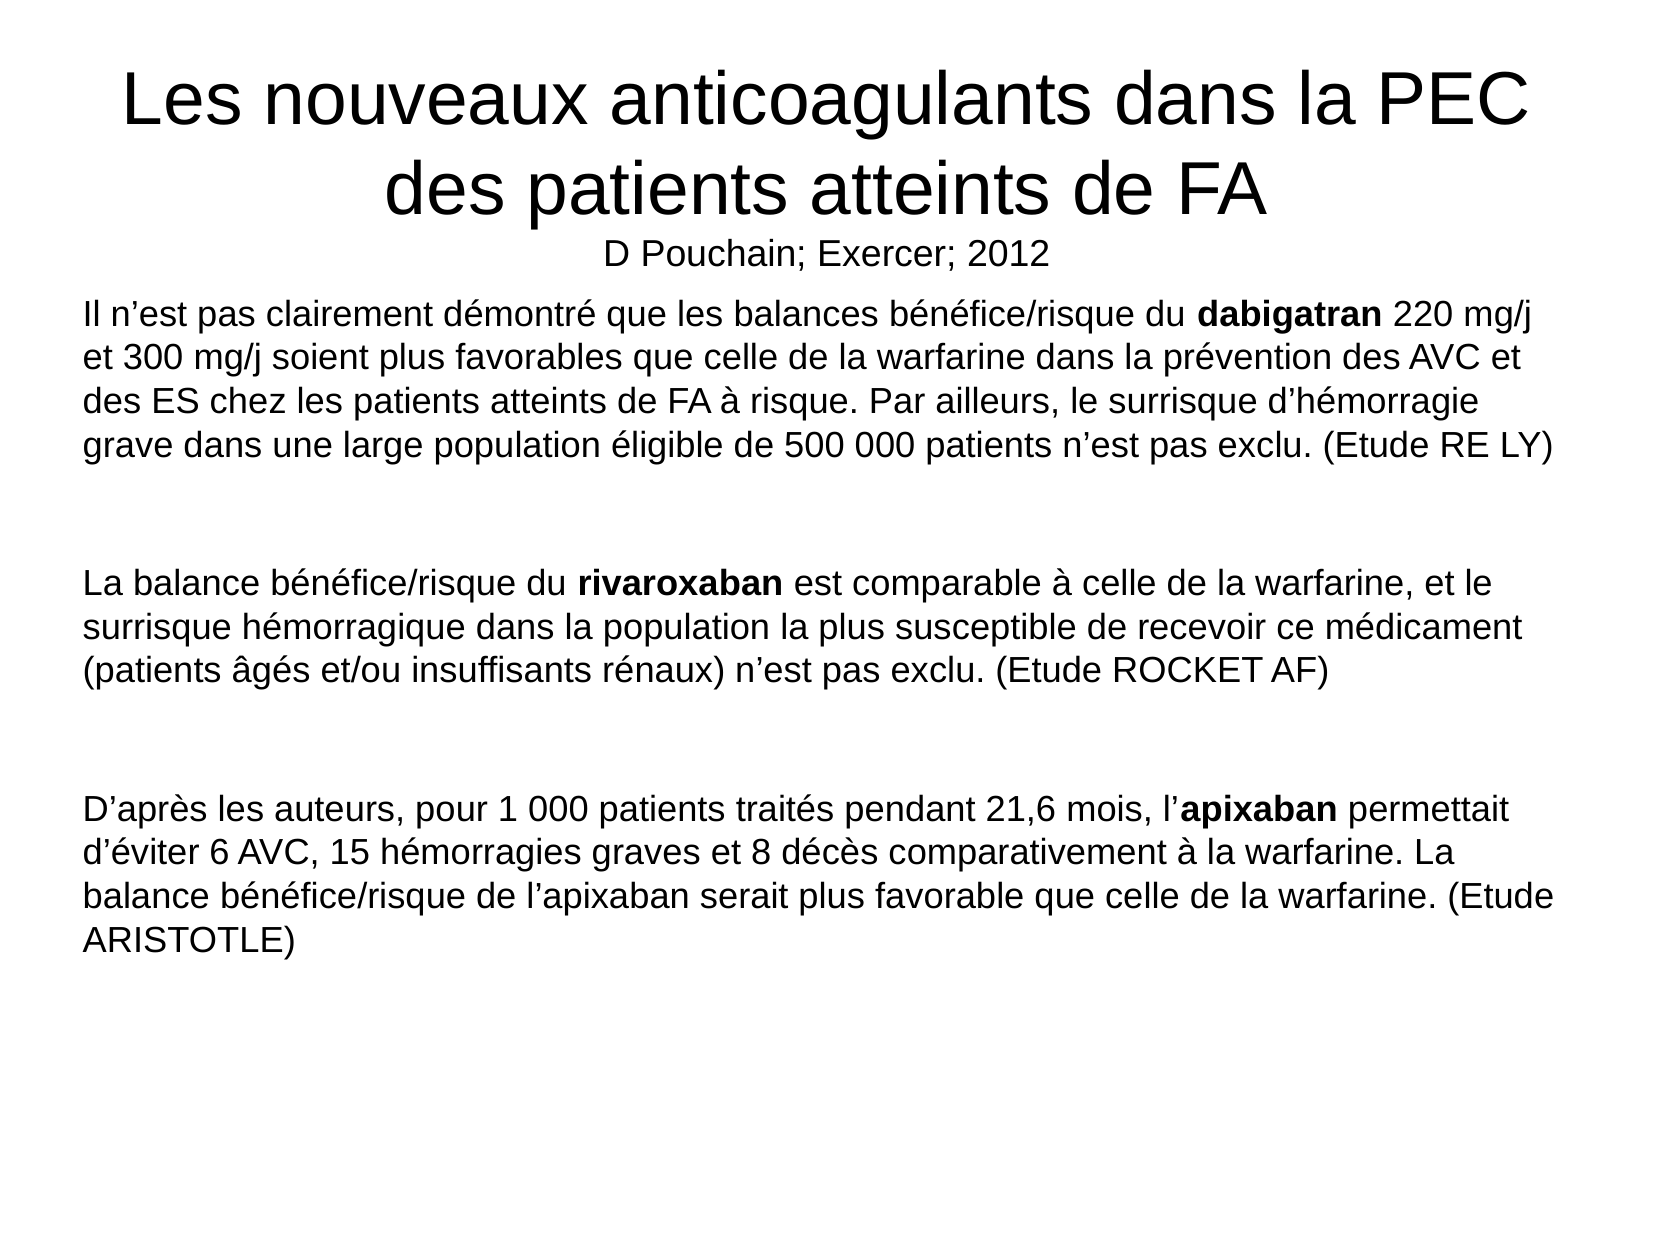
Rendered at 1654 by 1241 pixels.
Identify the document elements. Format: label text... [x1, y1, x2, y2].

title Les nouveaux anticoagulants dans la PEC des patients atteints de FA D Pouchain; Exercer; 2012 [82, 49, 1571, 257]
list Il n’est pas clairement démontré que les balances bénéfice/risque du dabigatran 220 mg/j et 300 mg/j soient plus favorables que celle de la warfarine dans la prévention des AVC et des ES chez les patients atteints de FA à risque. Par ailleurs, le surrisque d’hémorragie grave dans une large population éligible de 500 000 patients n’est pas exclu. (Etude RE LY) La balance bénéfice/risque du rivaroxaban est comparable à celle de la warfarine, et le surrisque hémorragique dans la population la plus susceptible de recevoir ce médicament (patients âgés et/ou insuffisants rénaux) n’est pas exclu. (Etude ROCKET AF) D’après les auteurs, pour 1 000 patients traités pendant 21,6 mois, l’apixaban permettait d’éviter 6 AVC, 15 hémorragies graves et 8 décès comparativement à la warfarine. La balance bénéfice/risque de l’apixaban serait plus favorable que celle de la warfarine. (Etude ARISTOTLE) [82, 290, 1571, 1010]
